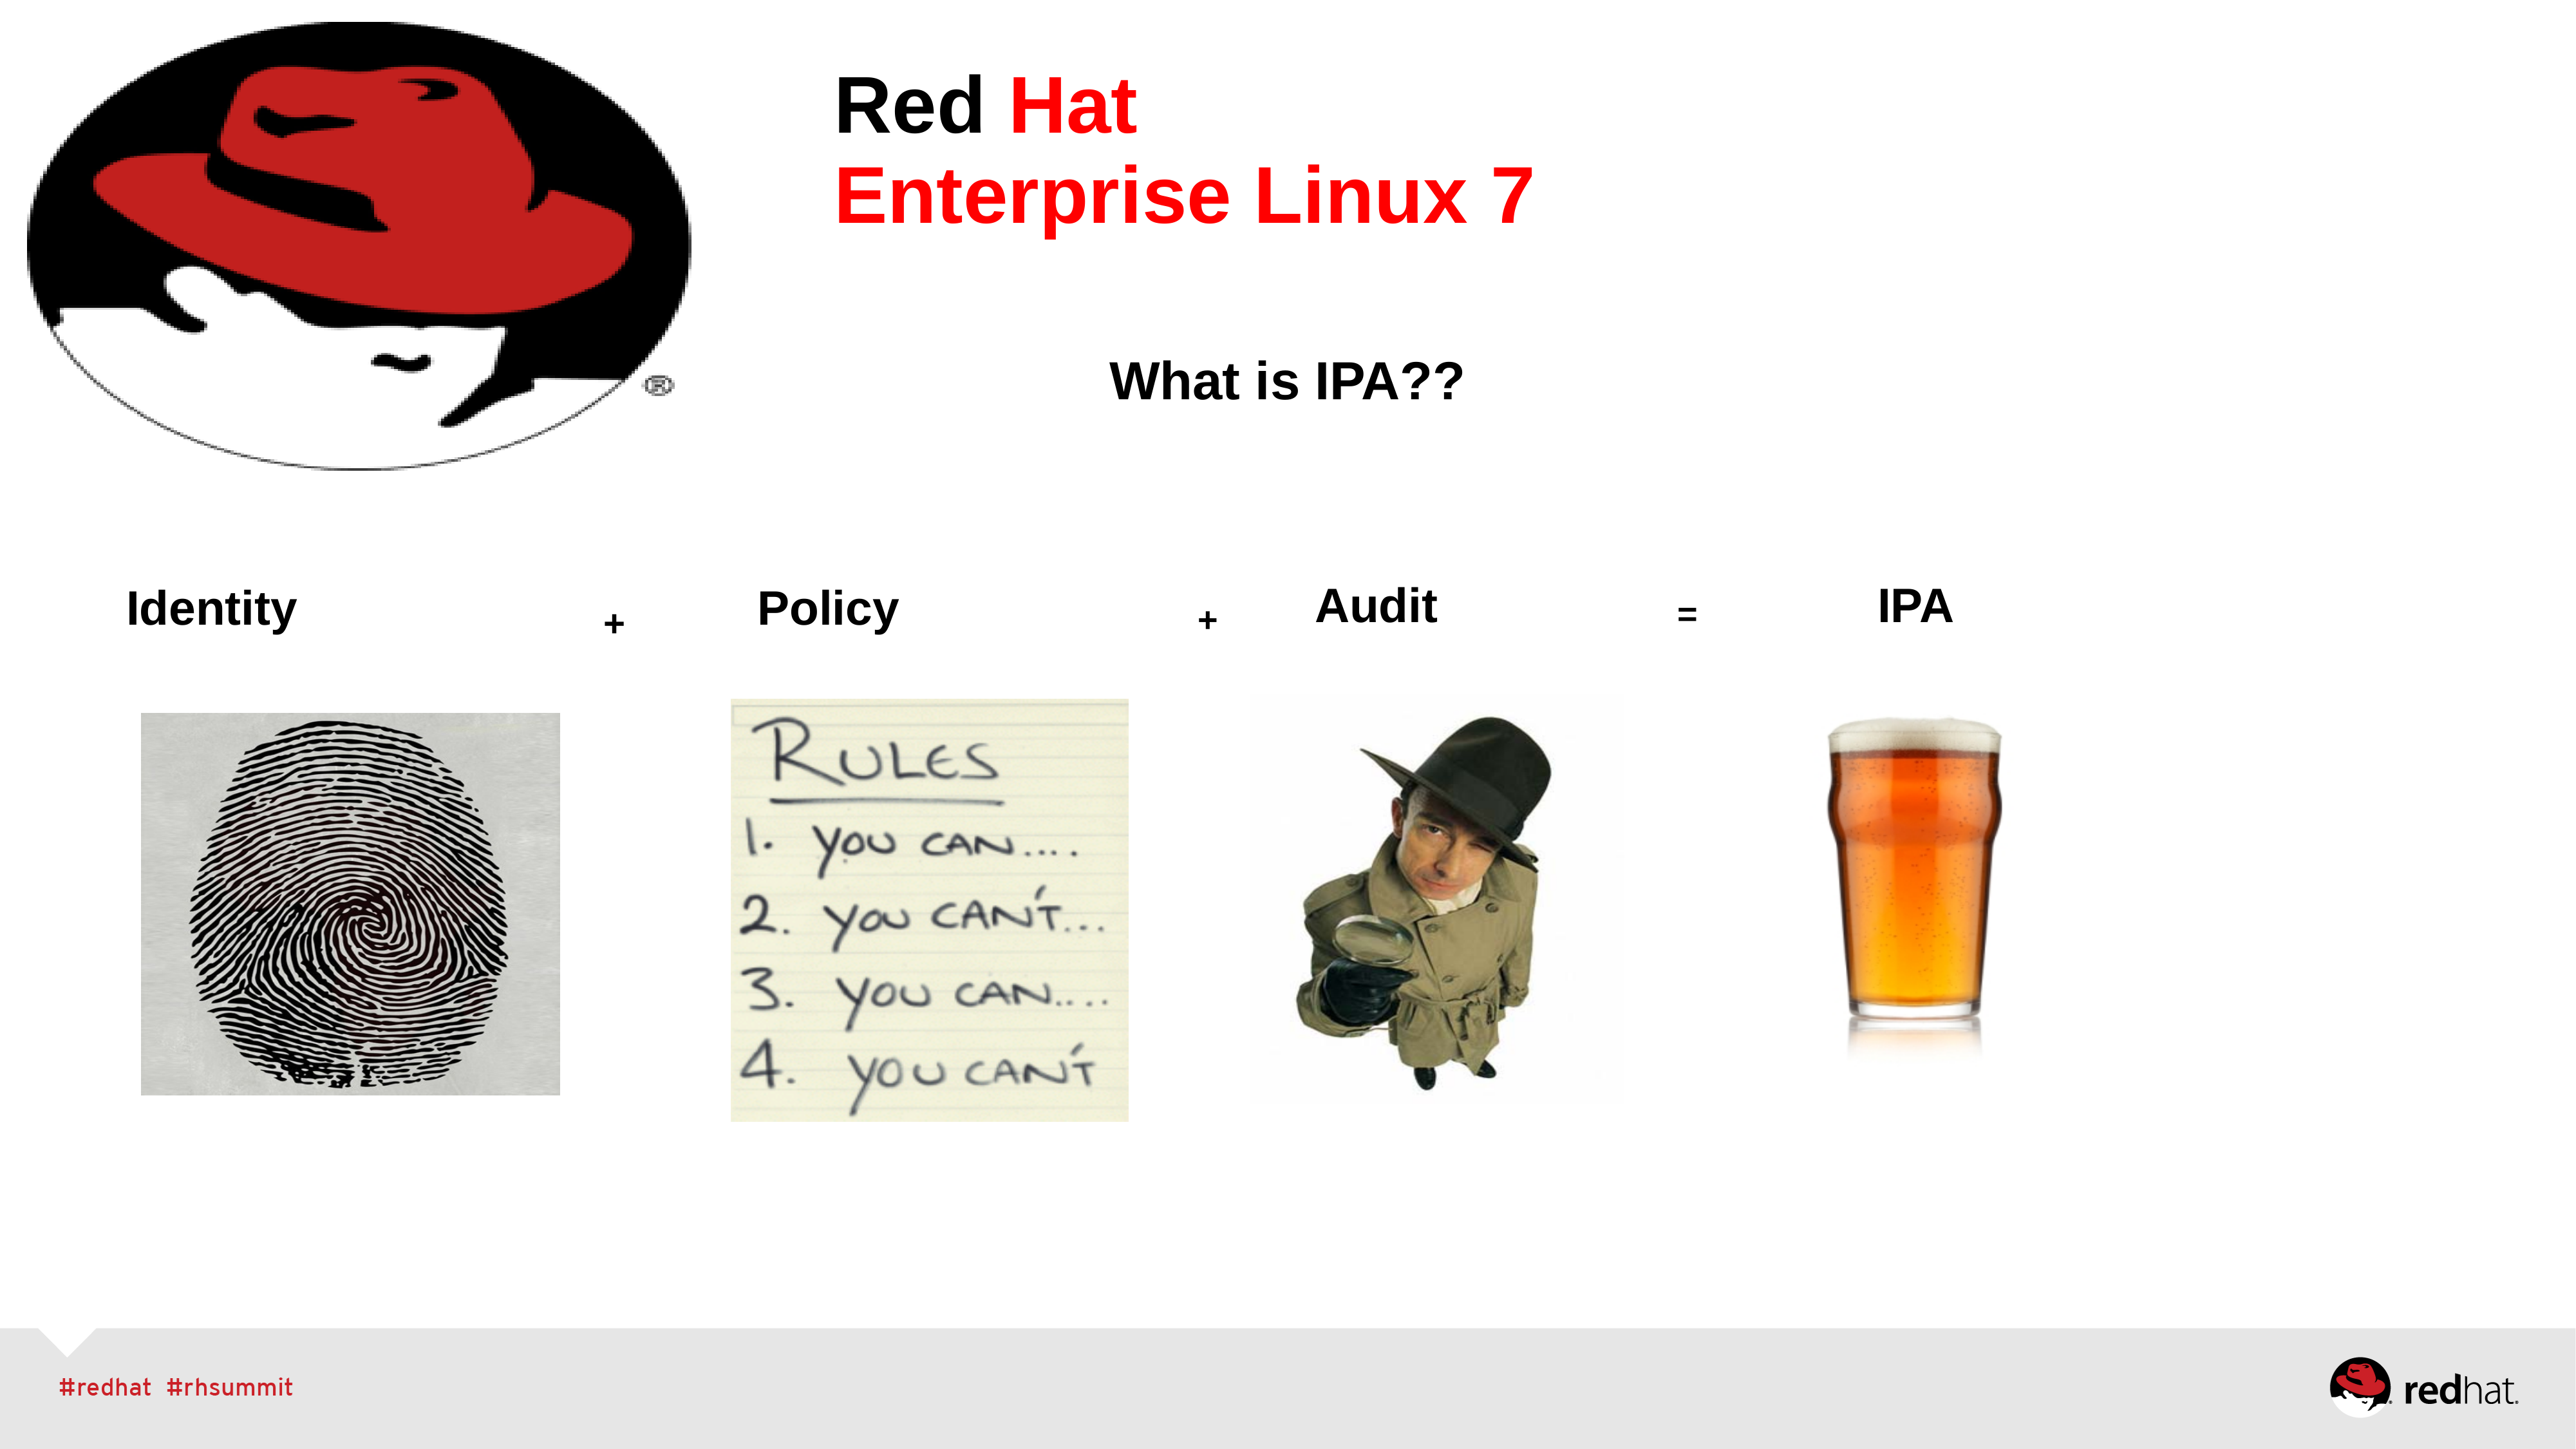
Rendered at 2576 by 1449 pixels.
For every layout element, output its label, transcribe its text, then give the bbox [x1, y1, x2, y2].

text_box Audit [1305, 574, 1686, 690]
text_box Identity [117, 576, 585, 785]
text_box + [594, 598, 675, 692]
text_box Red Hat Enterprise Linux 7 [824, 55, 2454, 261]
text_box = [1686, 589, 1764, 678]
picture [0, 0, 2576, 1449]
text_box Policy [747, 576, 1192, 692]
text_box What is IPA?? [1070, 346, 1505, 473]
text_box + [1192, 596, 1269, 685]
text_box IPA [1787, 574, 2045, 690]
